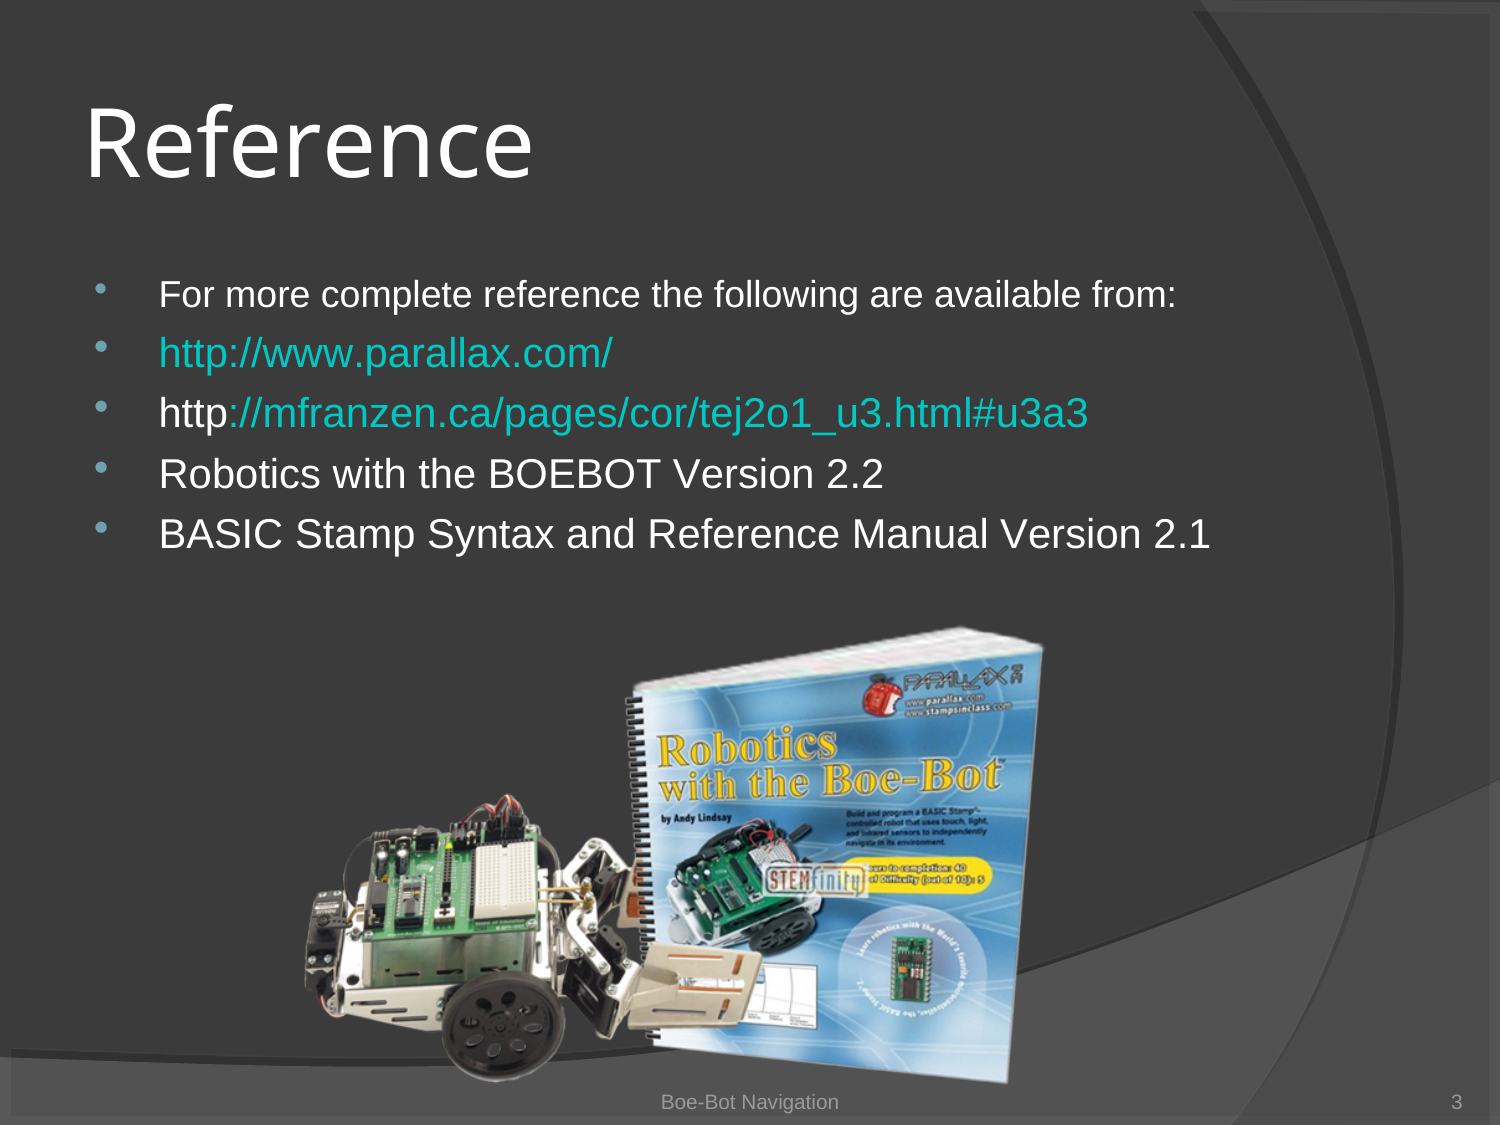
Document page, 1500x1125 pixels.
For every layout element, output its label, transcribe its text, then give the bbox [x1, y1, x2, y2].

list For more complete reference the following are available from: http://www.parallax.com/ http://mfranzen.ca/pages/cor/tej2o1_u3.html#u3a3 Robotics with the BOEBOT Version 2.2 BASIC Stamp Syntax and Reference Manual Version 2.1 [74, 262, 1300, 625]
title Reference [74, 45, 1300, 233]
picture [301, 621, 1046, 1087]
text_box Boe-Bot Navigation [512, 1087, 988, 1114]
text_box <number> [1337, 1053, 1463, 1114]
